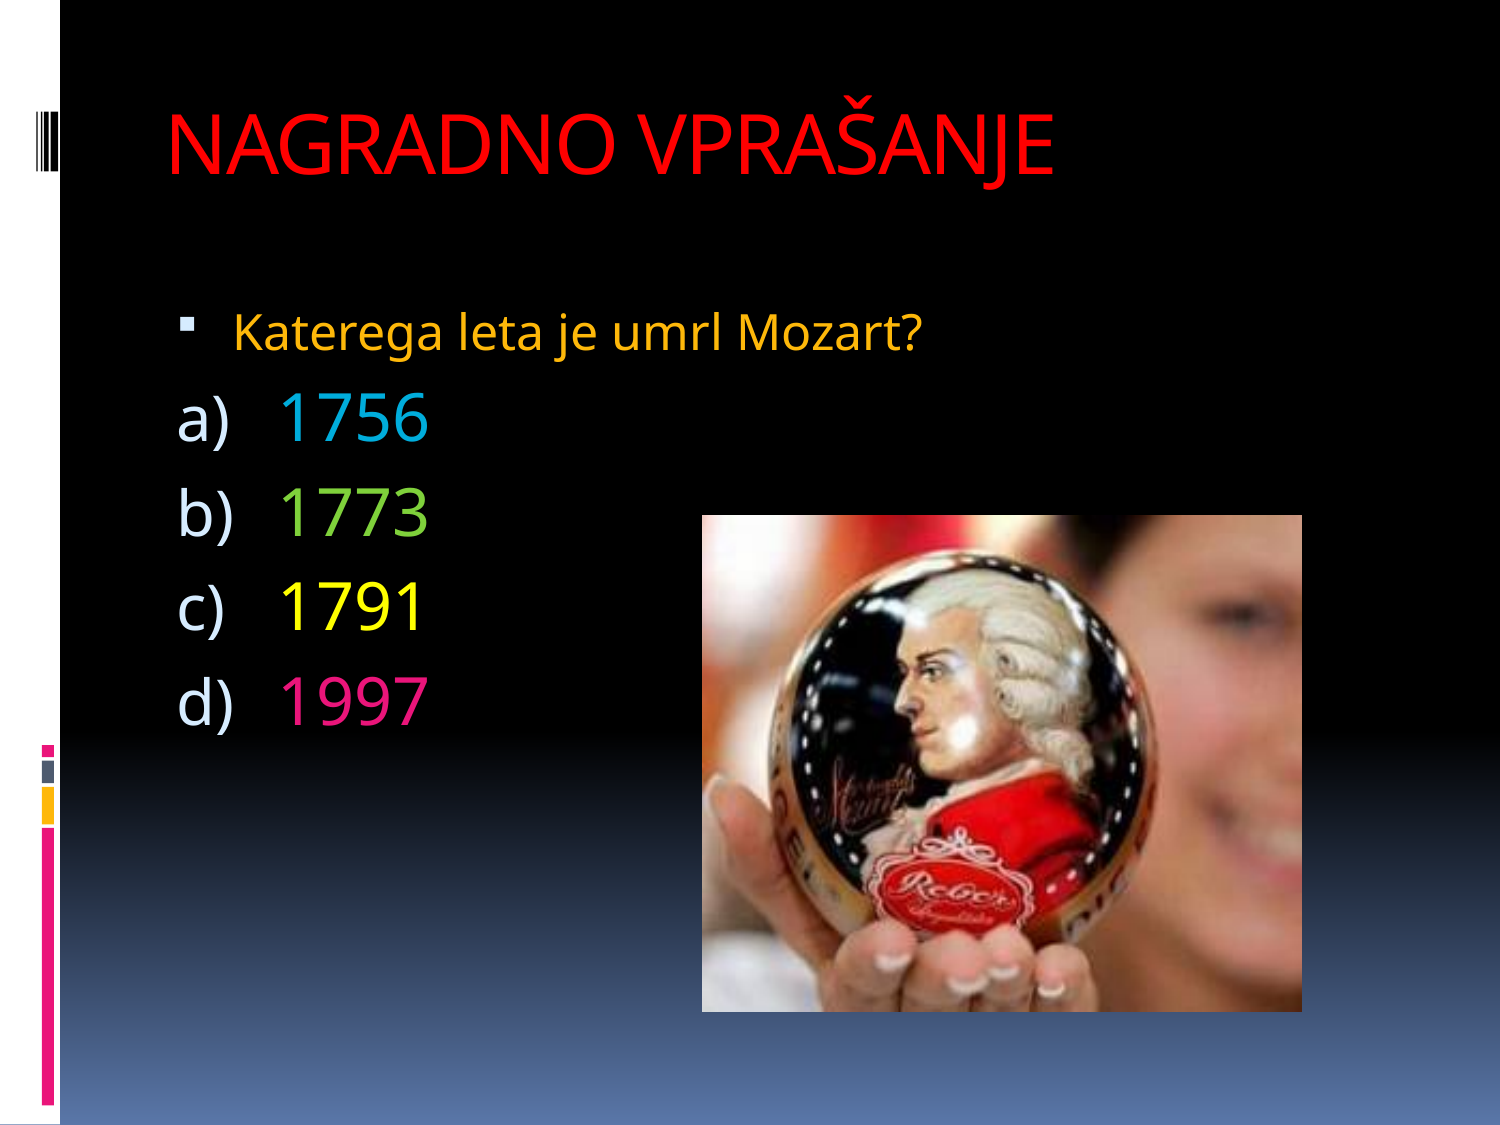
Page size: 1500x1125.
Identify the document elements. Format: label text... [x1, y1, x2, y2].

list Katerega leta je umrl Mozart? 1756 1773 1791 1997 [150, 292, 1425, 1043]
title NAGRADNO VPRAŠANJE [150, 84, 1425, 235]
picture [702, 515, 1302, 1012]
